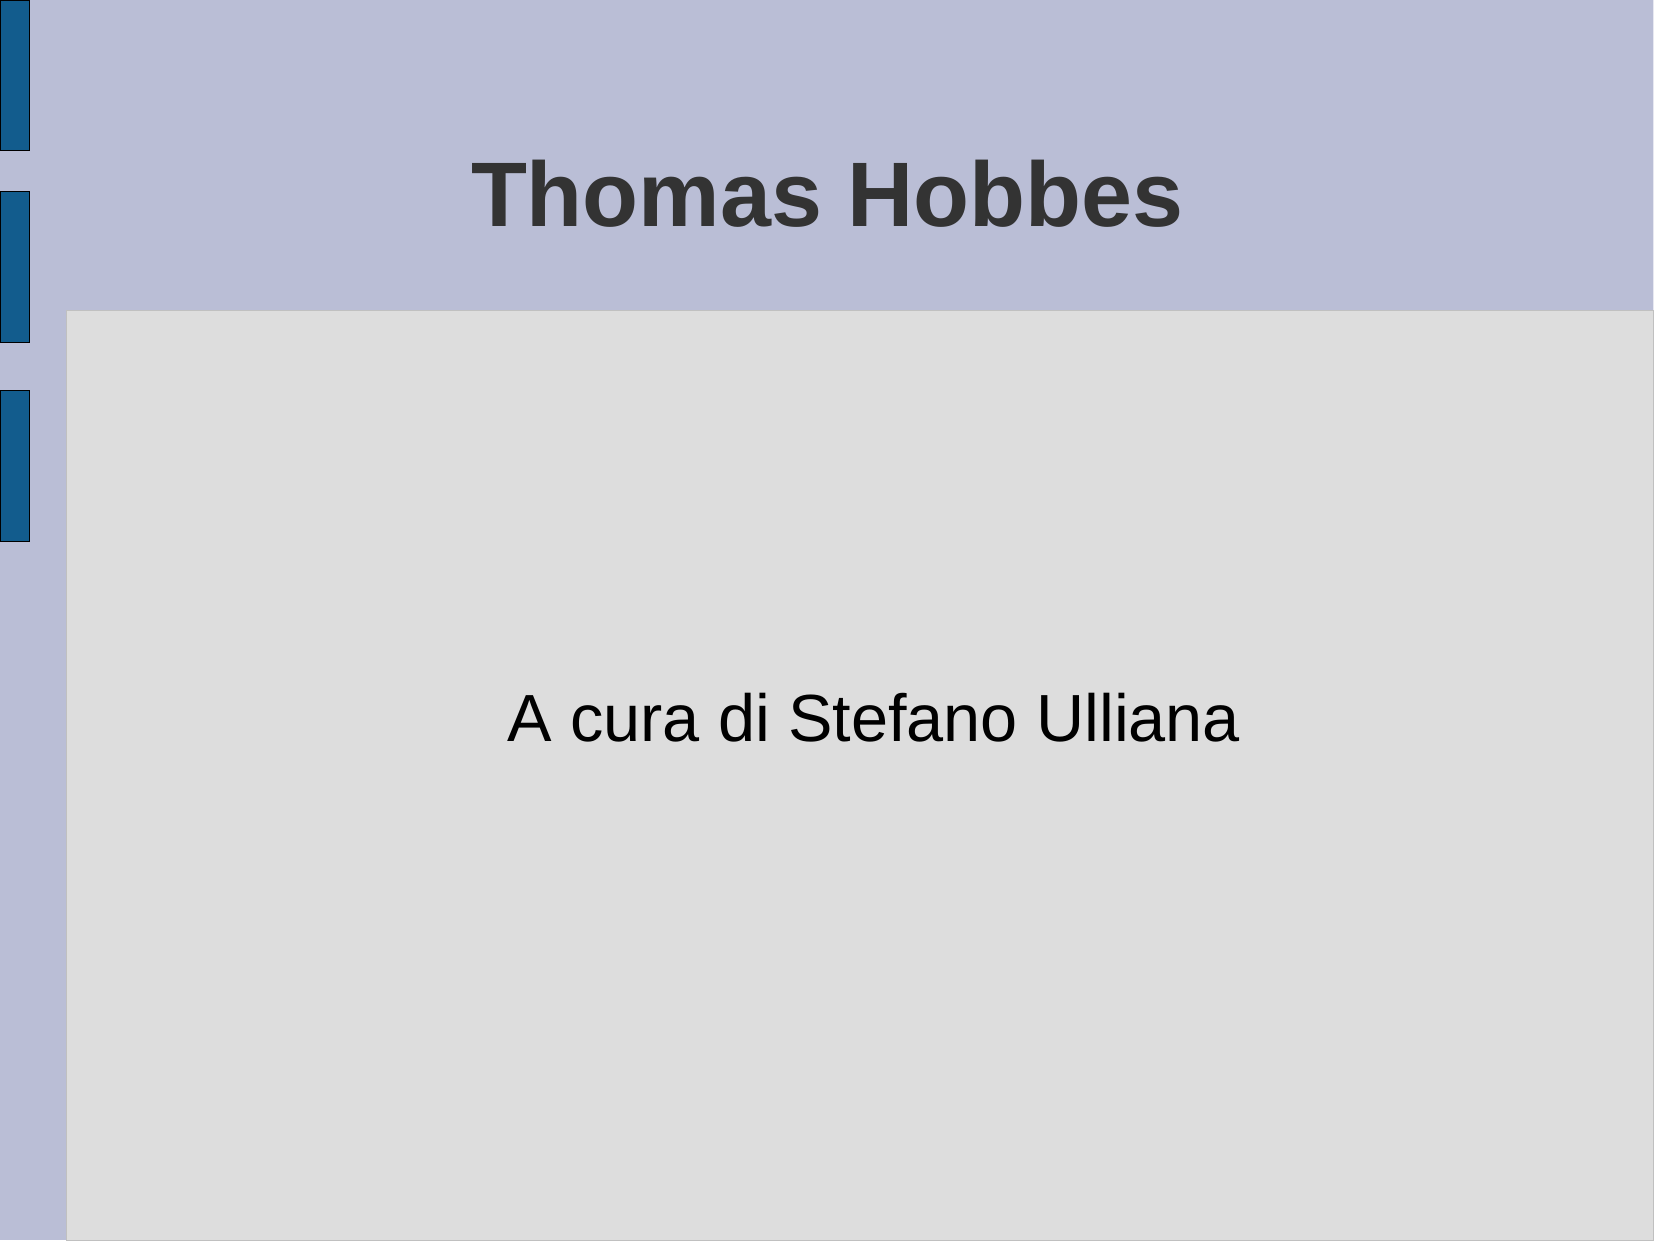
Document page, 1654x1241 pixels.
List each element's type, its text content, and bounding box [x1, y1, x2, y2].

subtitle A cura di Stefano Ulliana [178, 364, 1570, 1147]
title Thomas Hobbes [121, 91, 1534, 299]
